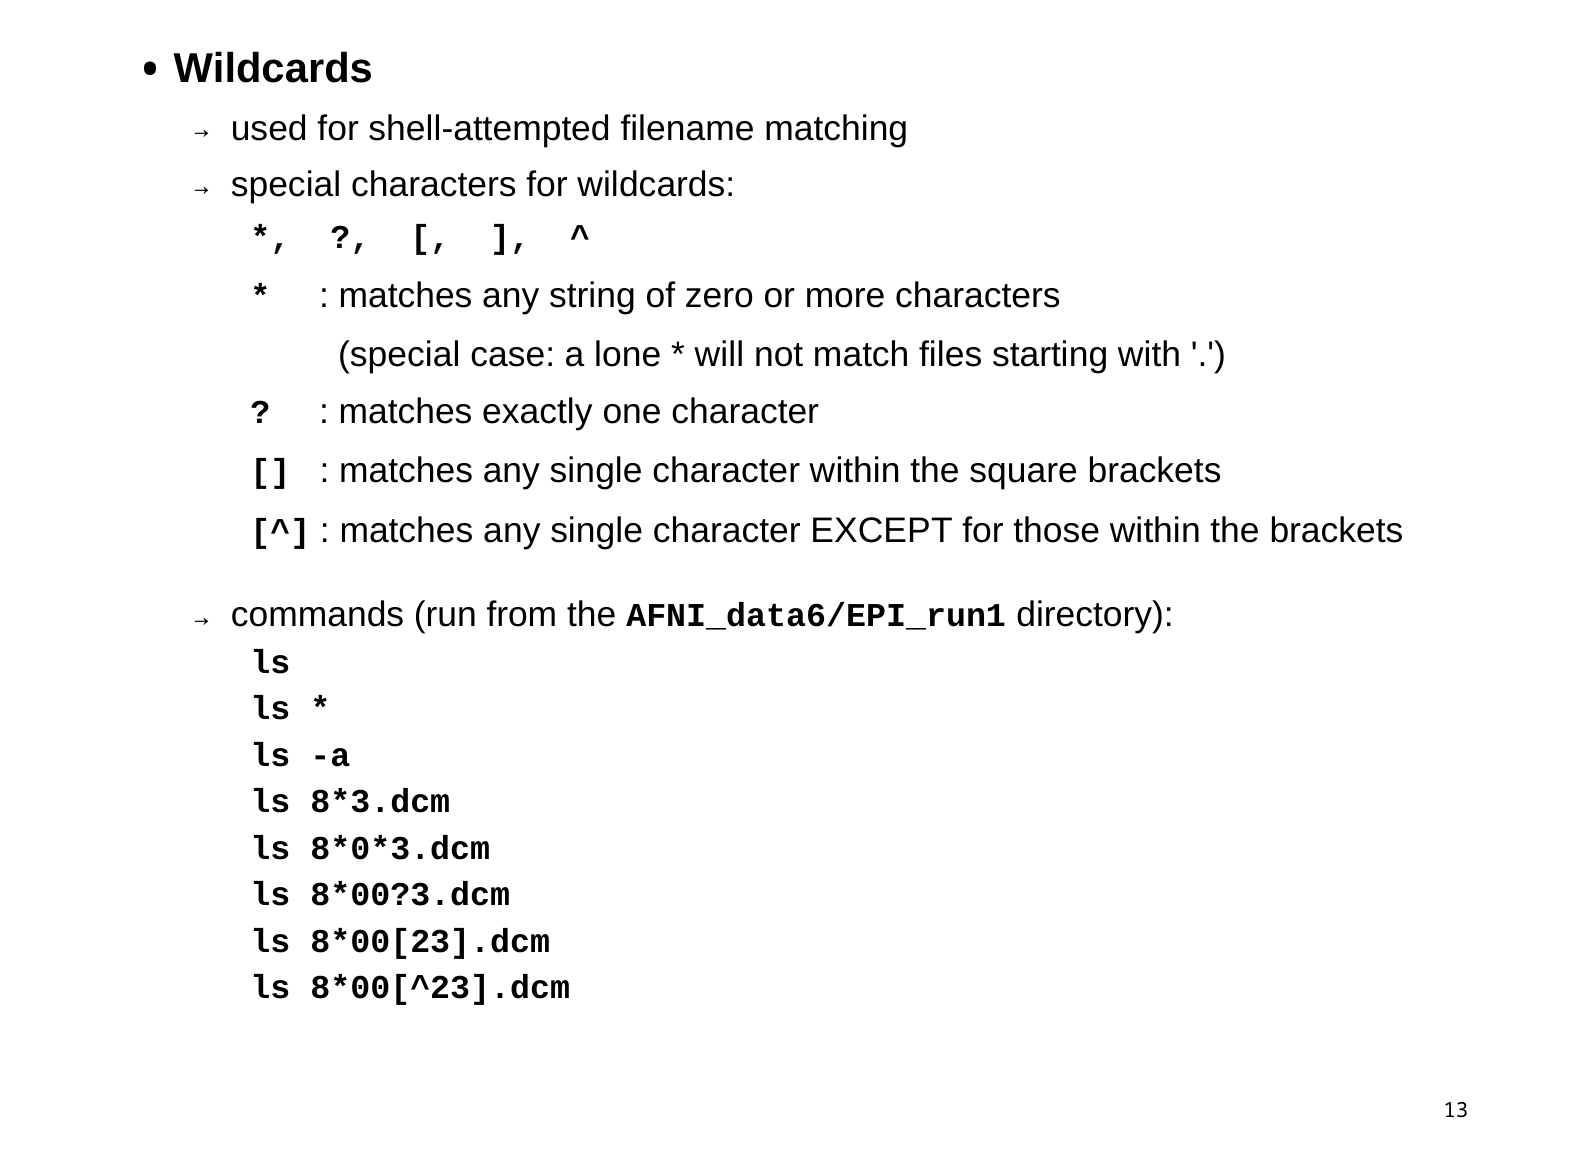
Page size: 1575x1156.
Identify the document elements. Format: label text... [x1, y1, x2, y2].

list Wildcards used for shell-attempted filename matching special characters for wildcards: *, ?, [, ], ^ * : matches any string of zero or more characters (special case: a lone * will not match files starting with '.') ? : matches exactly one character [] : matches any single character within the square brackets [^] : matches any single character EXCEPT for those within the brackets commands (run from the AFNI_data6/EPI_run1 directory): ls ls * ls -a ls 8*3.dcm ls 8*0*3.dcm ls 8*00?3.dcm ls 8*00[23].dcm ls 8*00[^23].dcm [118, 27, 1538, 1051]
